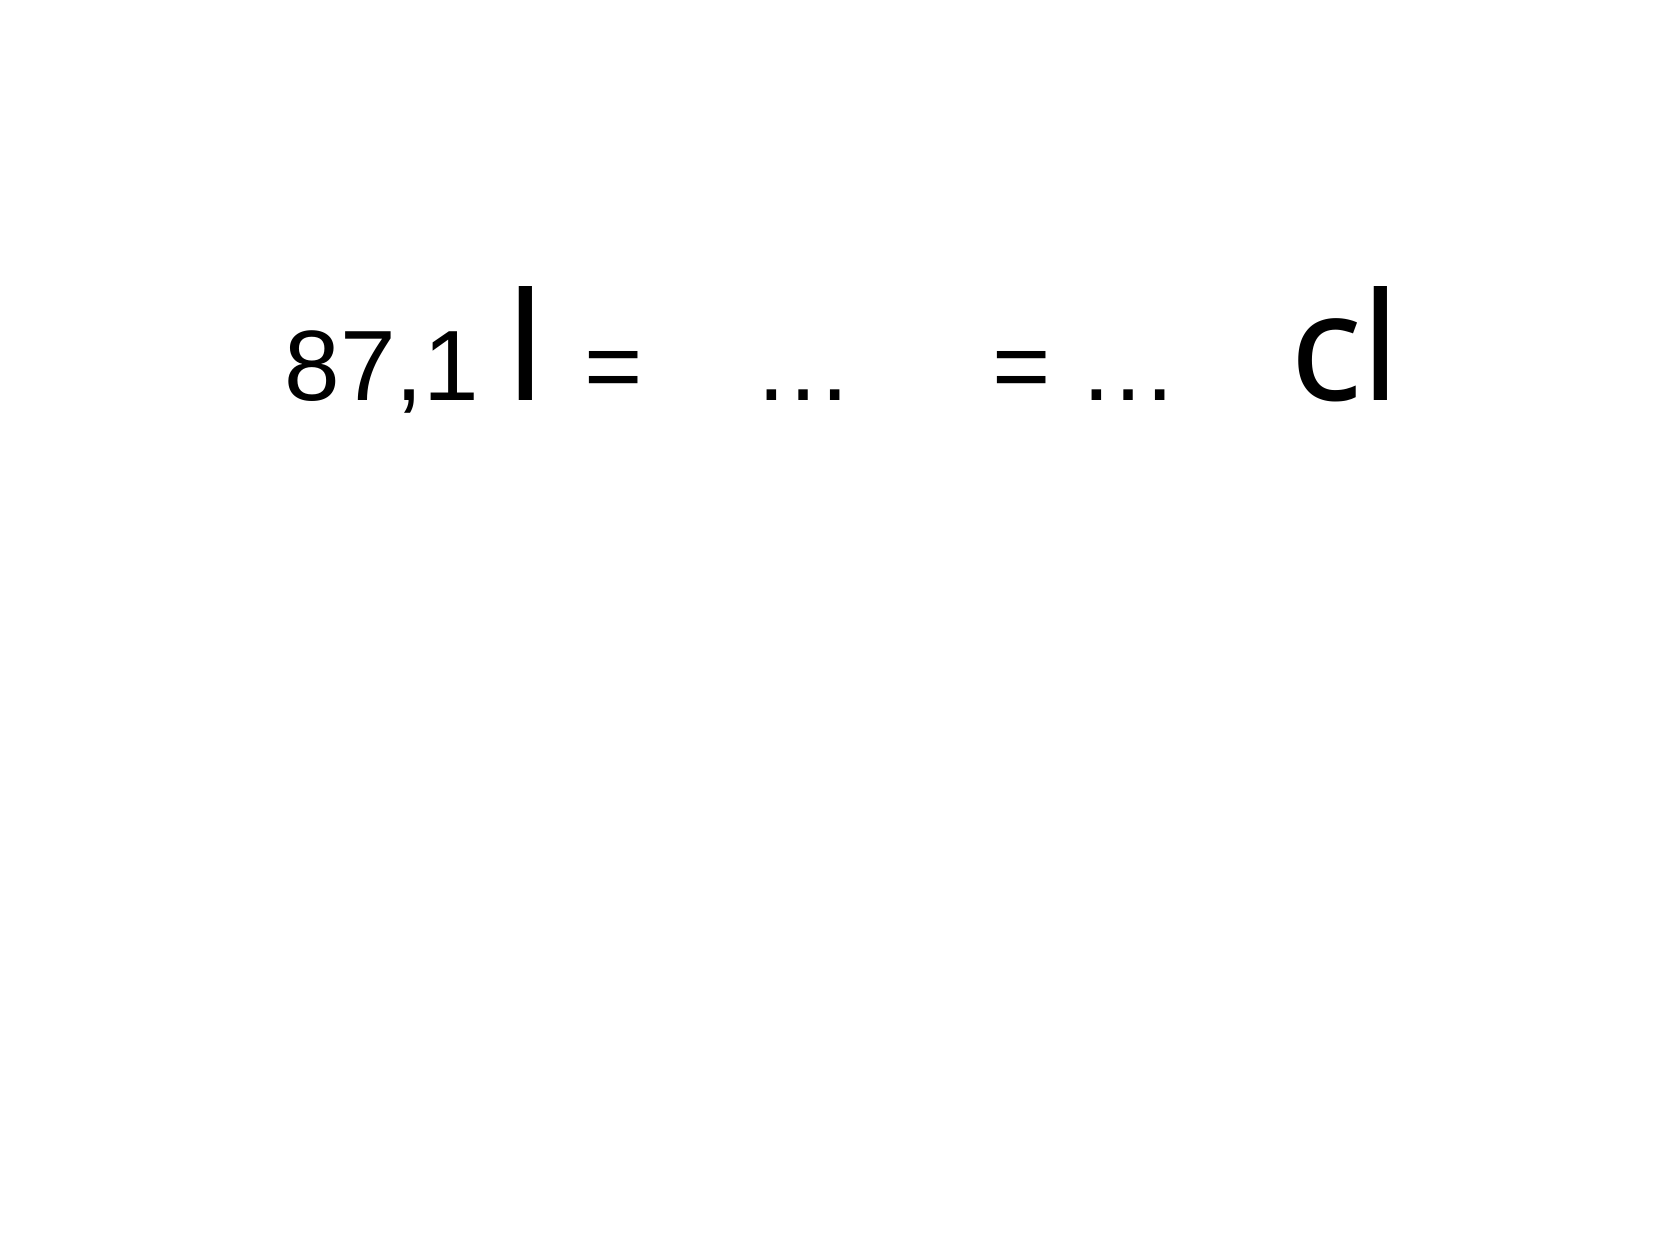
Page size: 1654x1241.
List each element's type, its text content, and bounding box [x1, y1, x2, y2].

subtitle 87,1 l = … = … cl [118, 59, 1607, 626]
